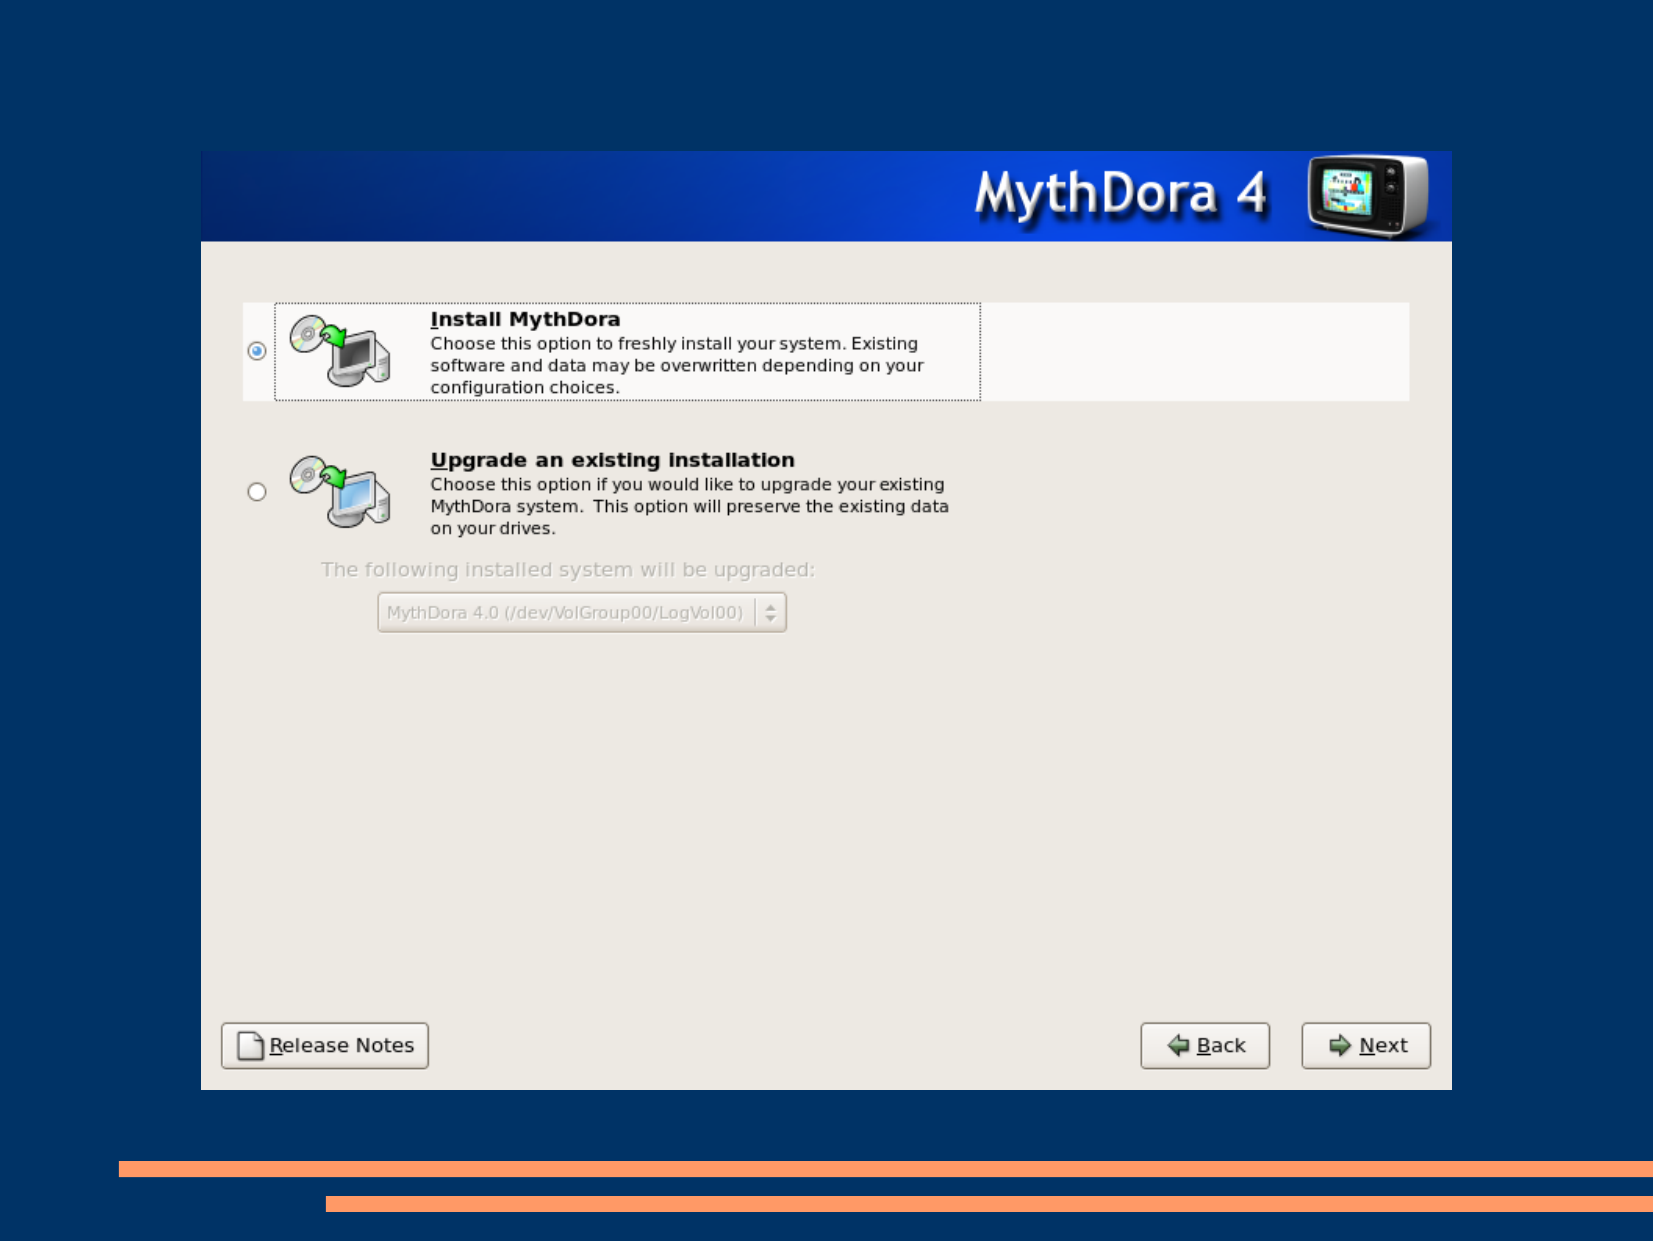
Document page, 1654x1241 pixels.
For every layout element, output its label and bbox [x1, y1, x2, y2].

picture [201, 151, 1452, 1090]
